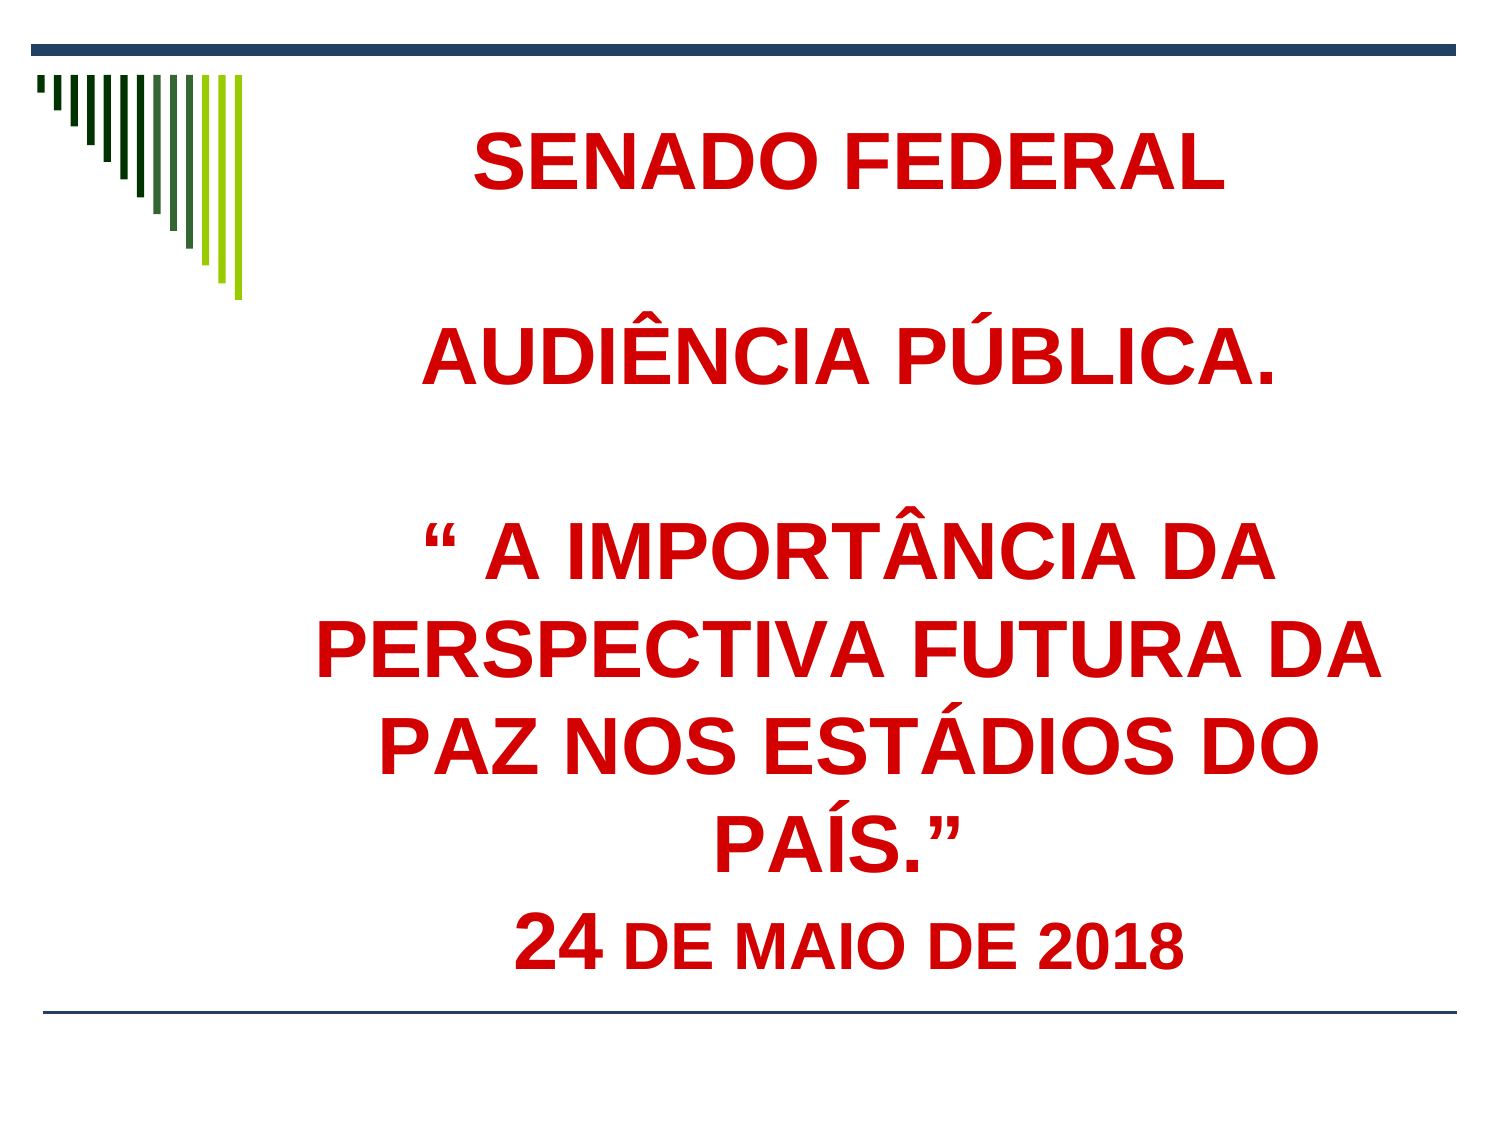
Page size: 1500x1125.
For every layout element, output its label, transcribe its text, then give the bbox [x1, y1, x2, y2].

title SENADO FEDERAL AUDIÊNCIA PÚBLICA. “ A IMPORTÂNCIA DA PERSPECTIVA FUTURA DA PAZ NOS ESTÁDIOS DO PAÍS.” 24 DE MAIO DE 2018 [274, 75, 1425, 1020]
